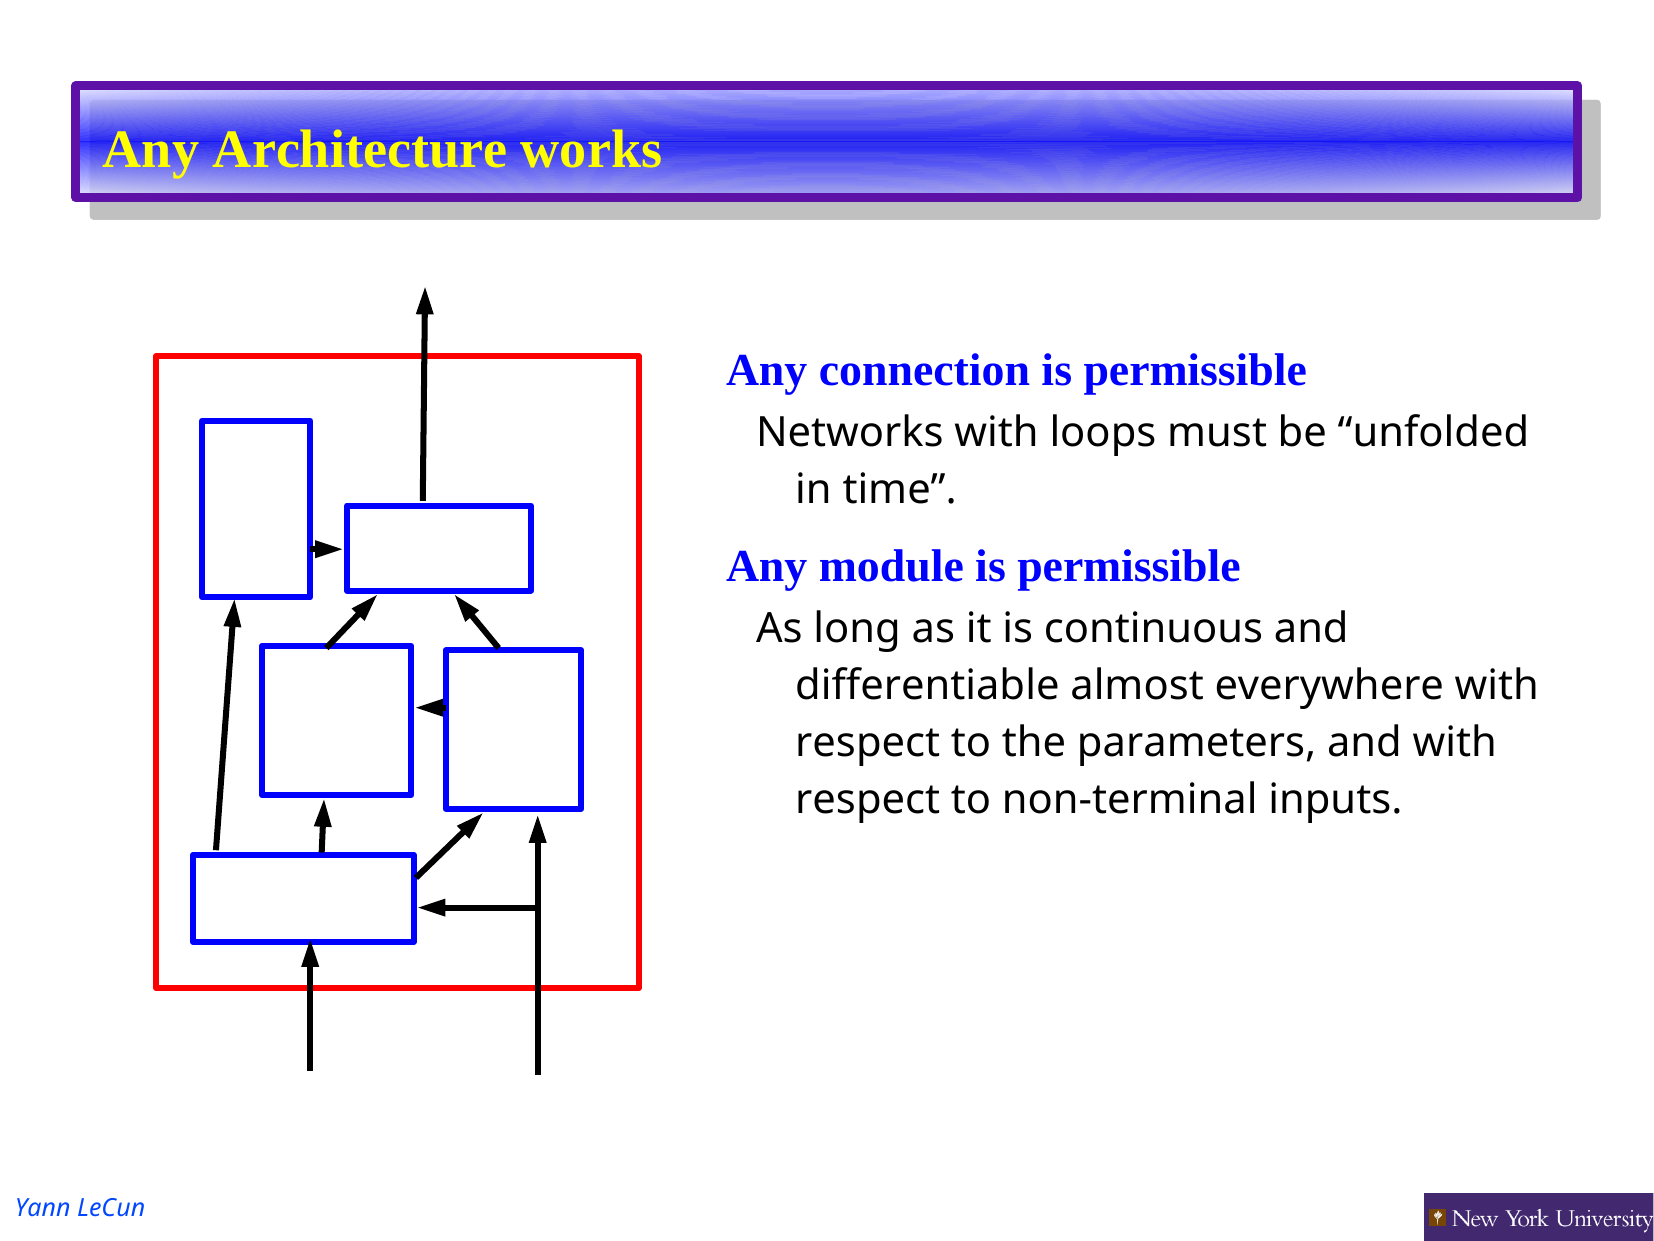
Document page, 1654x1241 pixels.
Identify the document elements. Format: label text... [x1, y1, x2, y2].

list Any connection is permissible Networks with loops must be “unfolded in time”. Any module is permissible As long as it is continuous and differentiable almost everywhere with respect to the parameters, and with respect to non-terminal inputs. [726, 344, 1576, 1064]
picture [1424, 1193, 1654, 1241]
title Any Architecture works [75, 85, 1578, 198]
